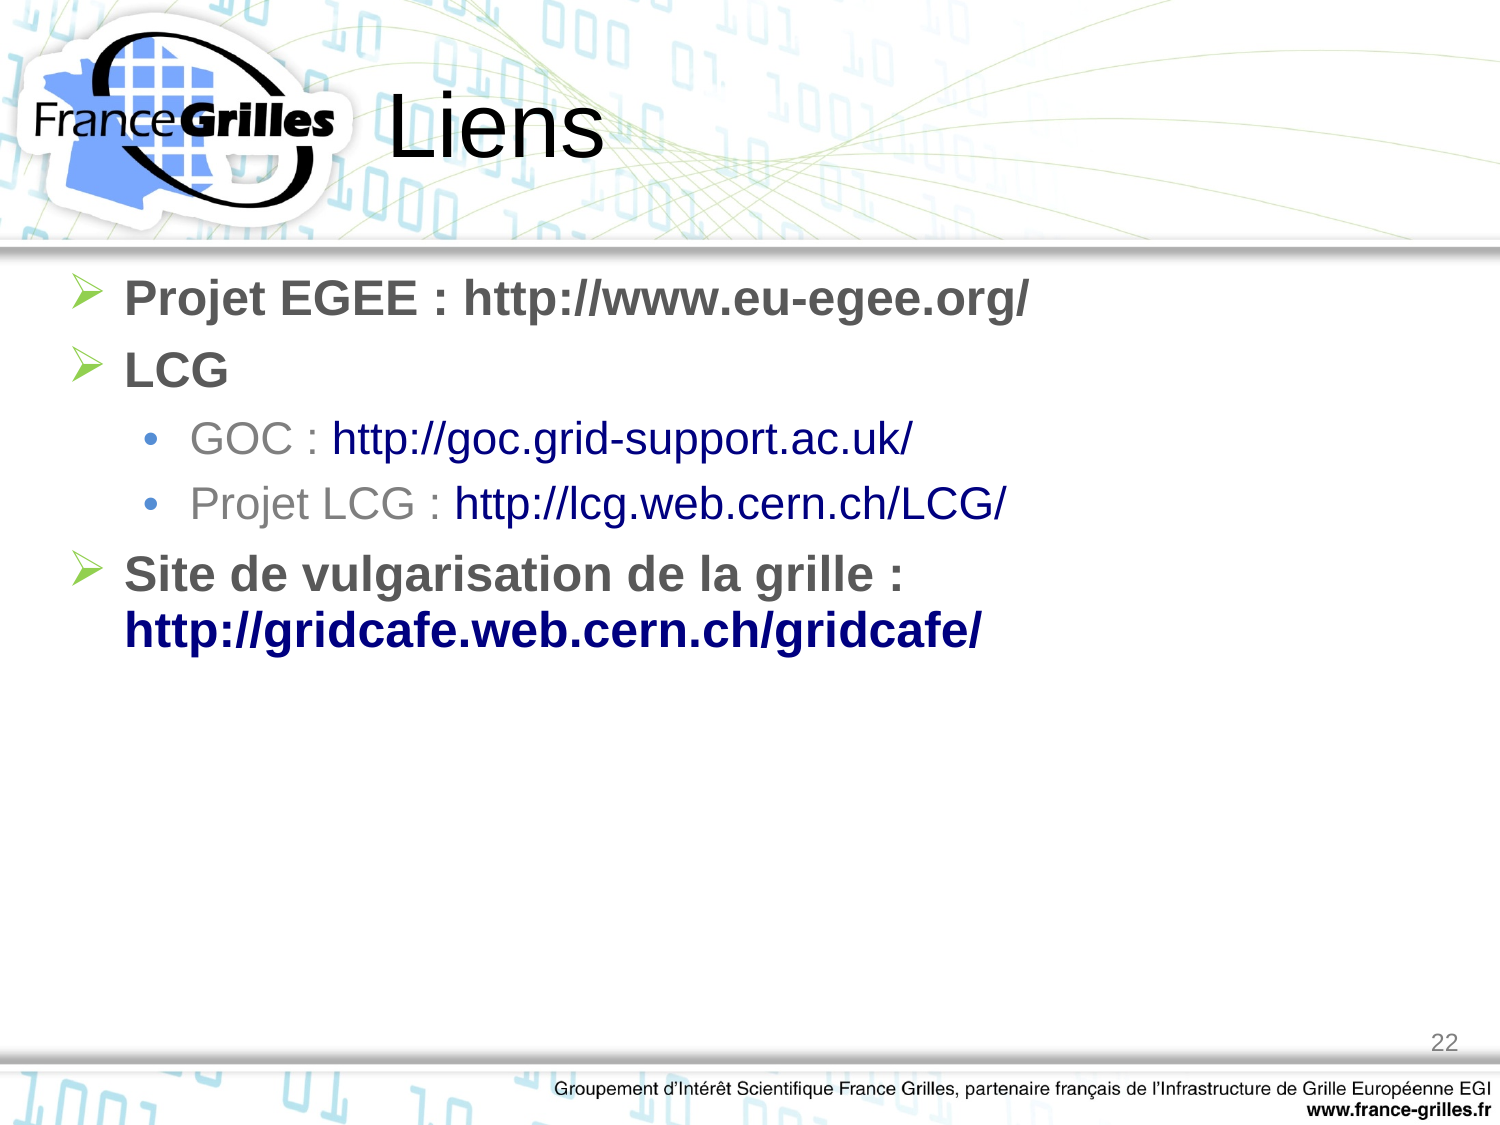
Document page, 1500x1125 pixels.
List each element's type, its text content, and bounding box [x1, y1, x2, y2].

title Liens [372, 7, 1459, 244]
list Projet EGEE : http://www.eu-egee.org/ LCG GOC : http://goc.grid-support.ac.uk/ Projet LCG : http://lcg.web.cern.ch/LCG/ Site de vulgarisation de la grille : http://gridcafe.web.cern.ch/gridcafe/ [53, 262, 1459, 1024]
picture [0, 0, 1500, 1125]
